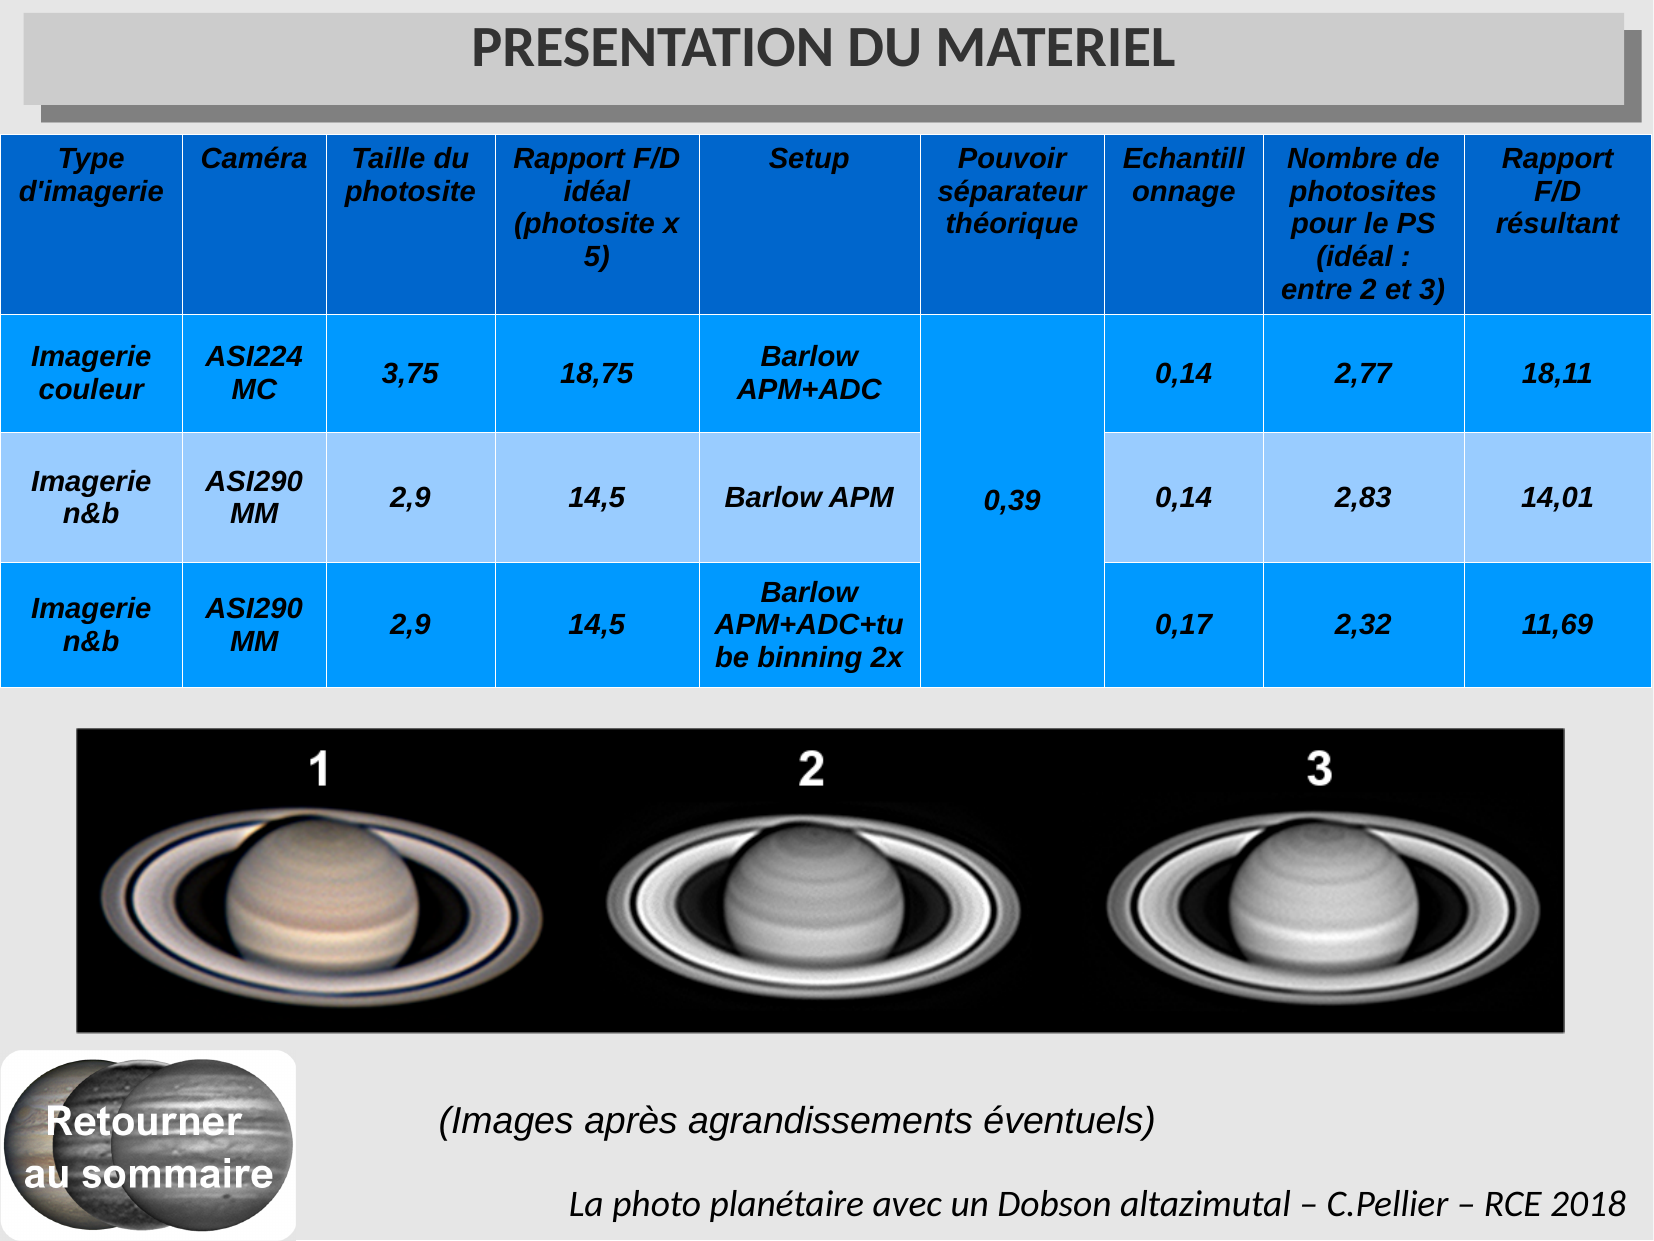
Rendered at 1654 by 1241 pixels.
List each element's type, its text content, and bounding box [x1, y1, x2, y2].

picture [0, 1050, 296, 1241]
table_cell 3,75 [327, 315, 495, 432]
table_header Pouvoir séparateur théorique [921, 135, 1104, 314]
table_cell Imagerie couleur [1, 315, 182, 432]
table_cell 14,5 [496, 433, 699, 562]
table_cell 0,14 [1105, 433, 1263, 562]
table_header Taille du photosite [327, 135, 495, 314]
table_cell 2,9 [327, 433, 495, 562]
table_cell 18,75 [496, 315, 699, 432]
table_cell Imagerie n&b [1, 563, 182, 687]
table_cell Barlow APM+ADC [700, 315, 920, 432]
text_box La photo planétaire avec un Dobson altazimutal – C.Pellier – RCE 2018 [431, 1181, 1642, 1241]
table_cell 2,77 [1264, 315, 1464, 432]
text_box (Images après agrandissements éventuels) [383, 1092, 1211, 1150]
table_cell 0,14 [1105, 315, 1263, 432]
table_cell 2,9 [327, 563, 495, 687]
table_header Caméra [183, 135, 326, 314]
table_header Rapport F/D idéal (photosite x 5) [496, 135, 699, 314]
table_cell ASI290MM [183, 563, 326, 687]
table_cell 11,69 [1465, 563, 1651, 687]
table_cell 14,01 [1465, 433, 1651, 562]
picture [76, 728, 1565, 1034]
table_header Setup [700, 135, 920, 314]
table_cell 2,32 [1264, 563, 1464, 687]
table_cell ASI224MC [183, 315, 326, 432]
table_cell 14,5 [496, 563, 699, 687]
table_cell ASI290MM [183, 433, 326, 562]
table_cell 0,39 [921, 315, 1104, 687]
table_cell 18,11 [1465, 315, 1651, 432]
table_header Nombre de photosites pour le PS (idéal : entre 2 et 3) [1264, 135, 1464, 314]
table_cell Barlow APM [700, 433, 920, 562]
table_cell Imagerie n&b [1, 433, 182, 562]
table_cell Barlow APM+ADC+tube binning 2x [700, 563, 920, 687]
table_header Rapport F/D résultant [1465, 135, 1651, 314]
text_box PRESENTATION DU MATERIEL [23, 12, 1625, 105]
table_cell 0,17 [1105, 563, 1263, 687]
table_header Type d'imagerie [1, 135, 182, 314]
table_header Echantillonnage [1105, 135, 1263, 314]
table_cell 2,83 [1264, 433, 1464, 562]
